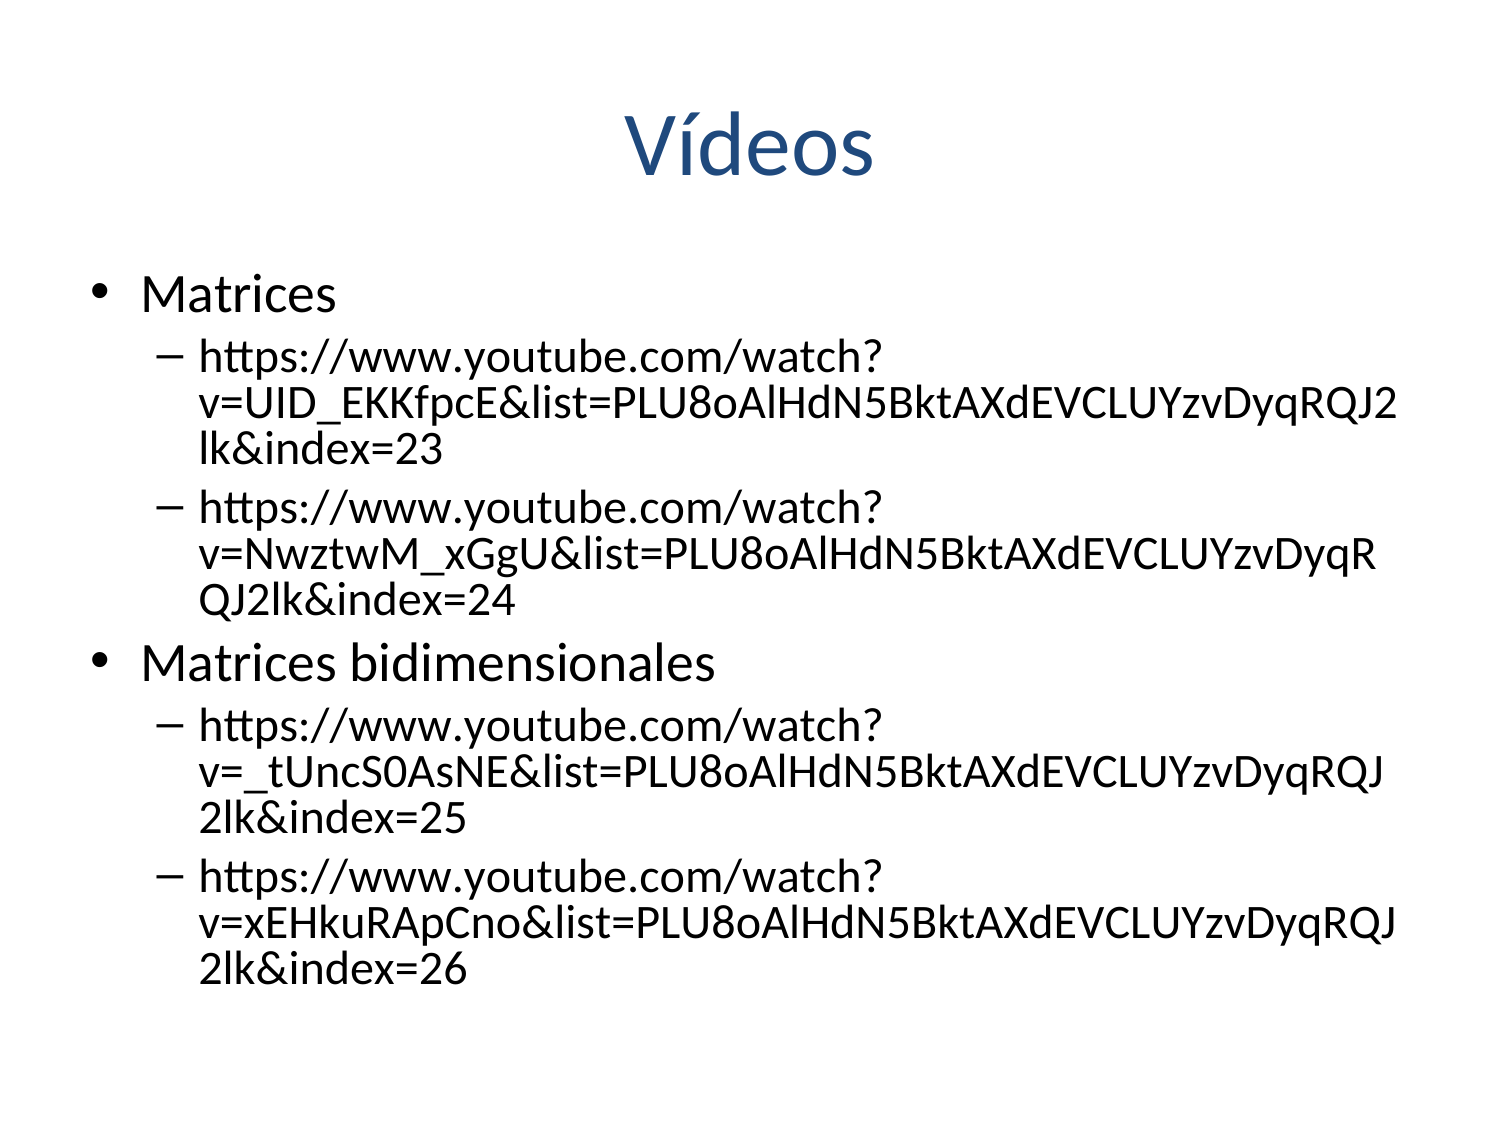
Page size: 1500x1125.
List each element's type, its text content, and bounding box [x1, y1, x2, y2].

list Matrices https://www.youtube.com/watch?v=UID_EKKfpcE&list=PLU8oAlHdN5BktAXdEVCLUYzvDyqRQJ2lk&index=23 https://www.youtube.com/watch?v=NwztwM_xGgU&list=PLU8oAlHdN5BktAXdEVCLUYzvDyqRQJ2lk&index=24 Matrices bidimensionales https://www.youtube.com/watch?v=_tUncS0AsNE&list=PLU8oAlHdN5BktAXdEVCLUYzvDyqRQJ2lk&index=25 https://www.youtube.com/watch?v=xEHkuRApCno&list=PLU8oAlHdN5BktAXdEVCLUYzvDyqRQJ2lk&index=26 [75, 262, 1426, 1005]
title Vídeos [75, 45, 1426, 233]
